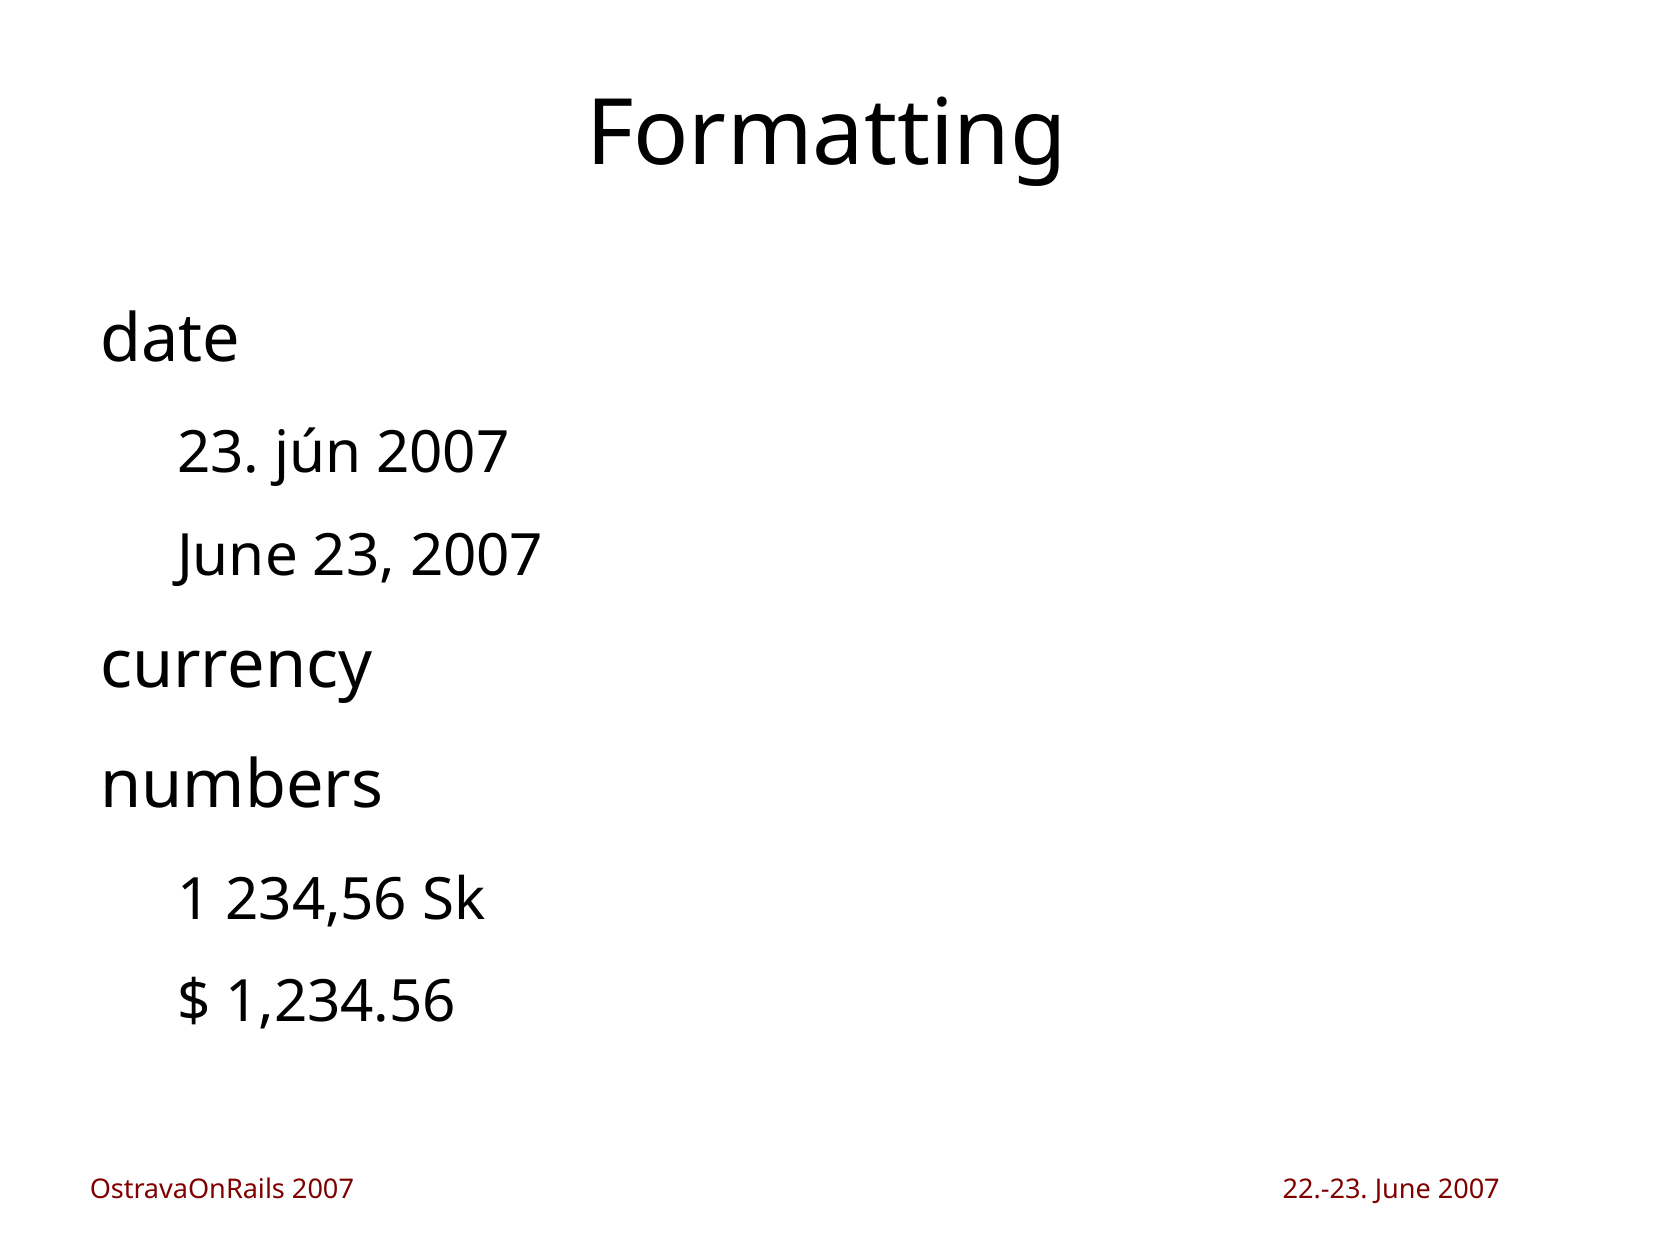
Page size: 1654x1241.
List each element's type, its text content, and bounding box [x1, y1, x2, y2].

title Formatting [82, 33, 1571, 226]
list date 23. jún 2007 June 23, 2007 currency numbers 1 234,56 Sk $ 1,234.56 [82, 290, 1571, 1094]
